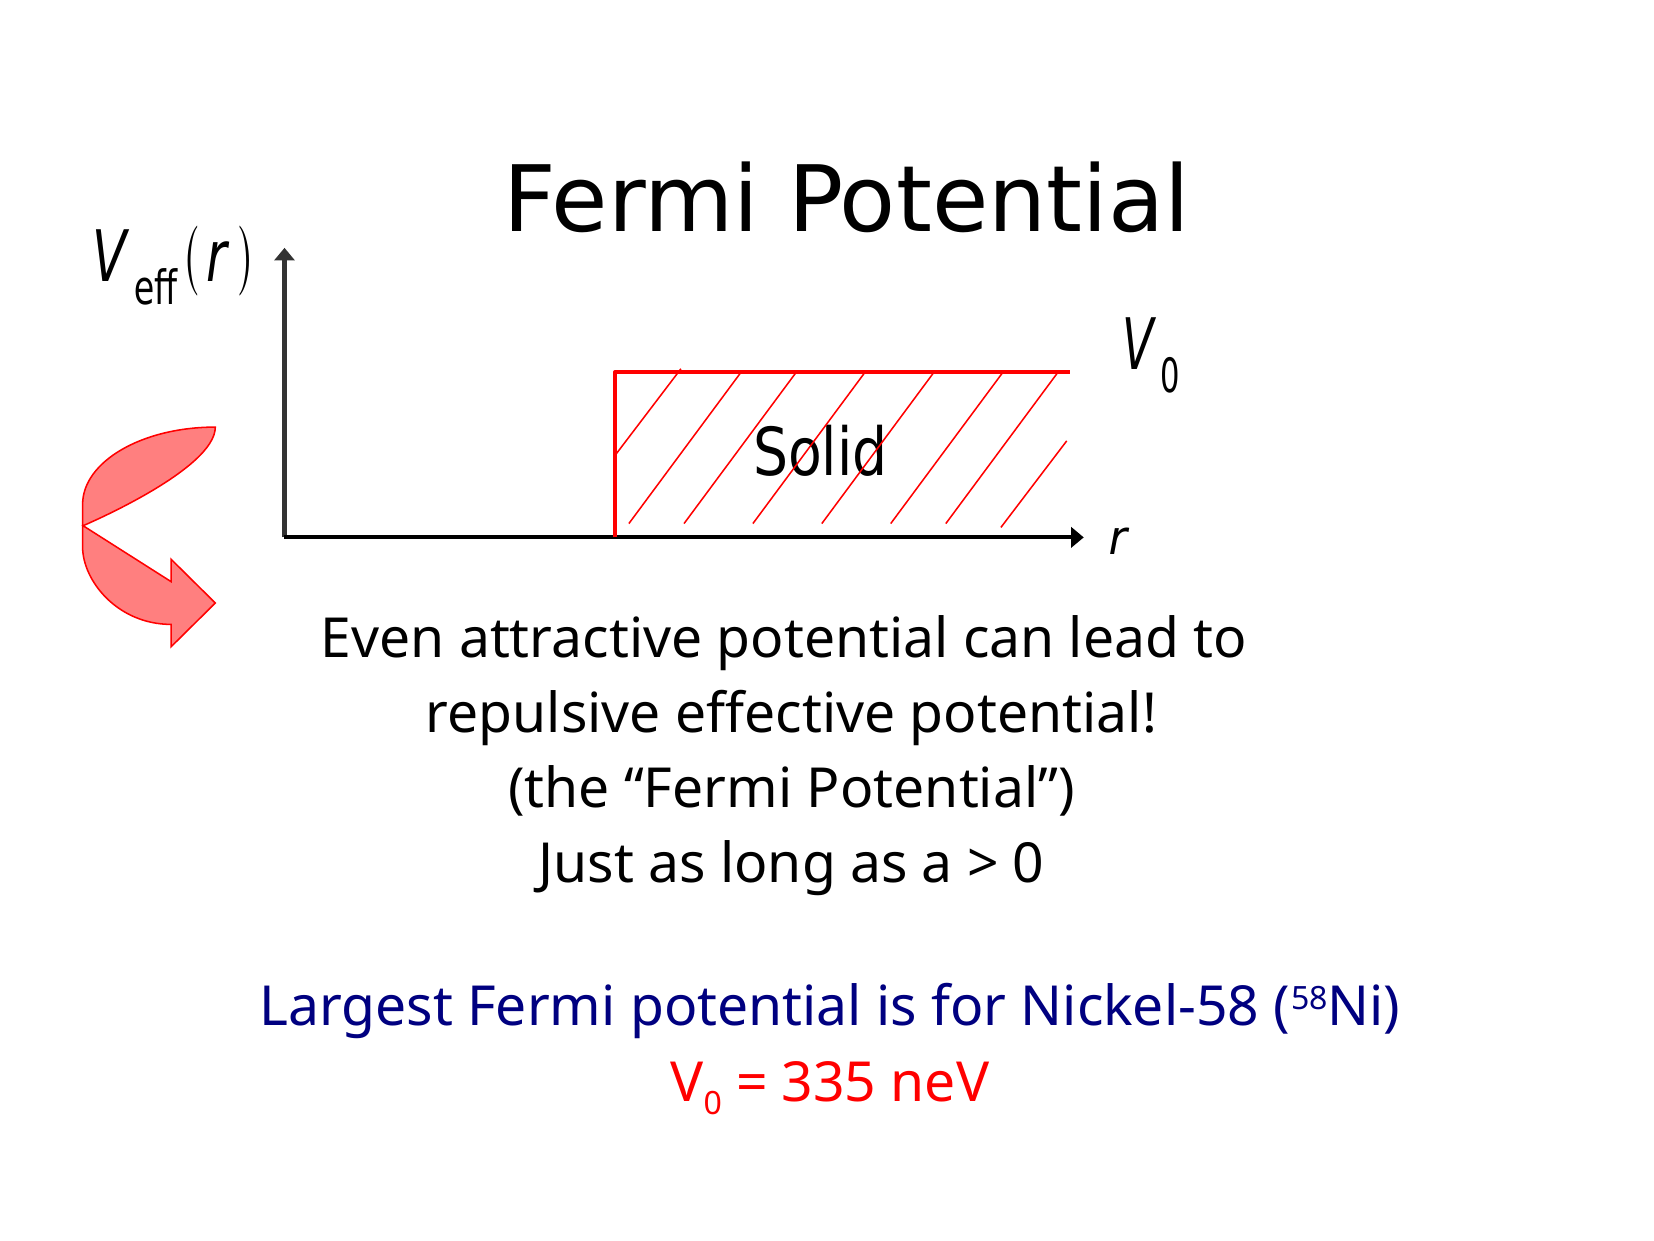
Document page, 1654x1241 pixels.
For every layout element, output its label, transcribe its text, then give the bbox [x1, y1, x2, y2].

chart [779, 413, 902, 491]
chart [848, 413, 906, 491]
chart [739, 413, 764, 446]
chart [1111, 303, 1195, 403]
text_box Largest Fermi potential is for Nickel-58 (58Ni) V0 = 335 neV [244, 959, 1416, 1132]
text_box Even attractive potential can lead to repulsive effective potential! (the “Fermi Potential”) Just as long as a > 0 [236, 590, 1348, 907]
chart [80, 215, 270, 315]
chart [739, 413, 833, 491]
text_box [82, 427, 216, 647]
title Fermi Potential [289, 82, 1406, 317]
chart [1097, 509, 1148, 566]
